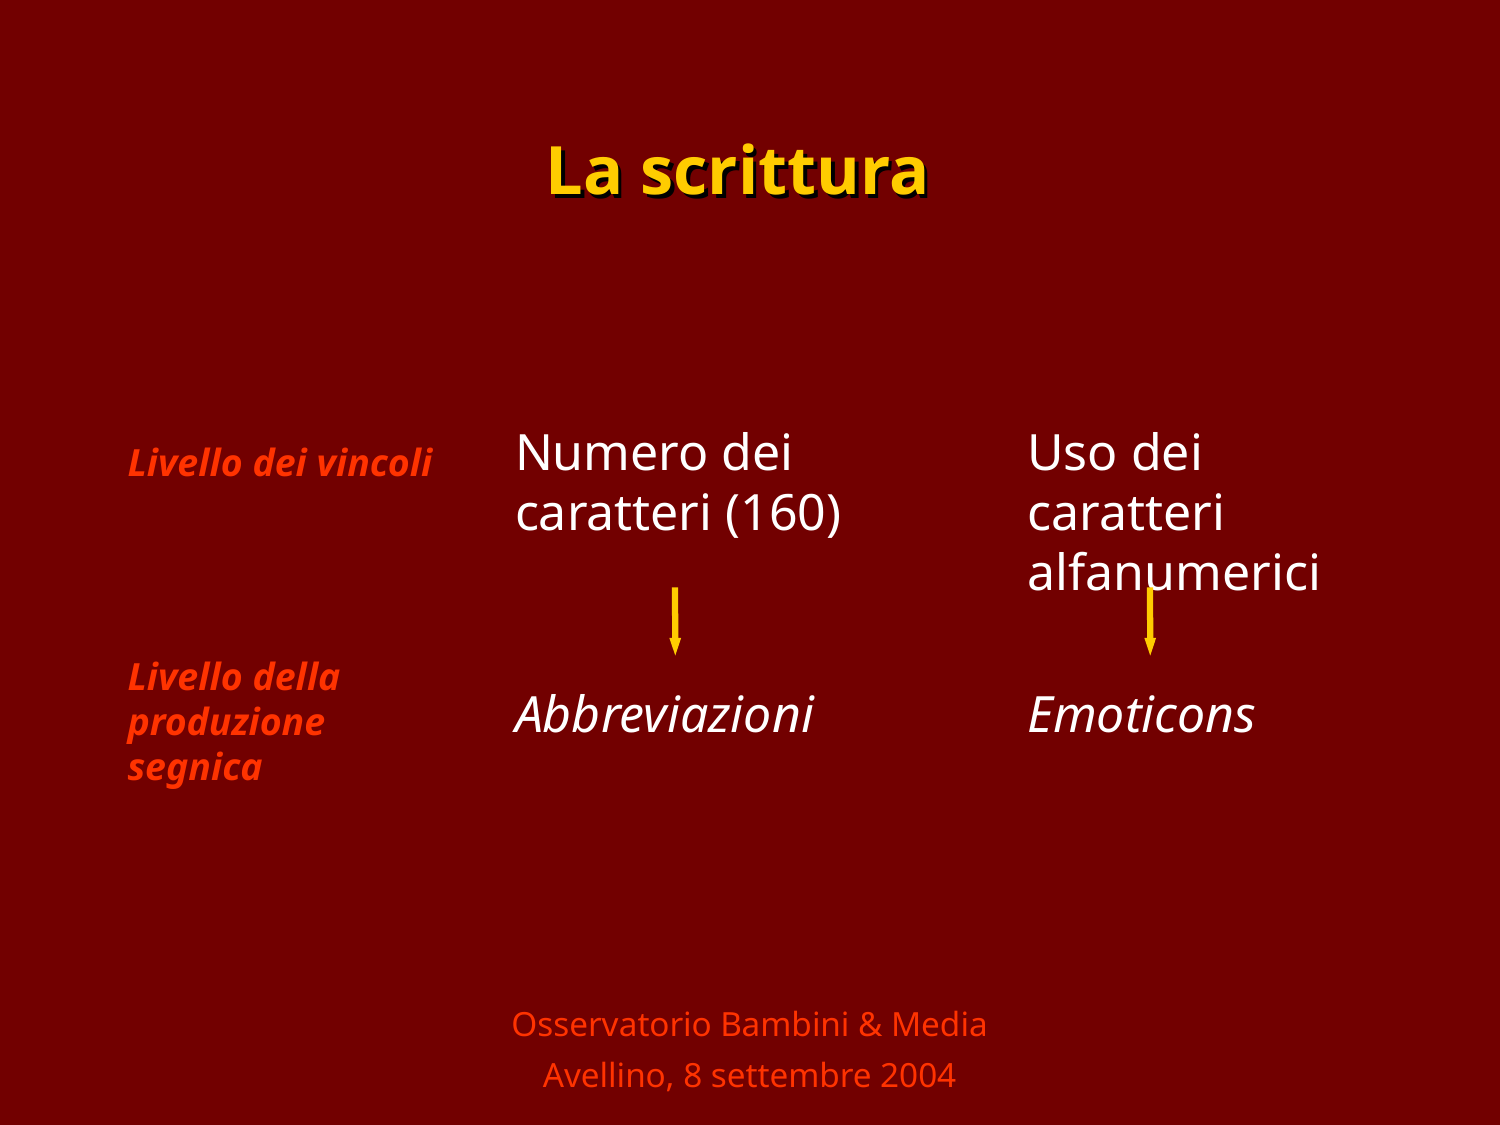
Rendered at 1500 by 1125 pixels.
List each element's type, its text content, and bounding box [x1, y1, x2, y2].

text_box Livello della produzione segnica [112, 645, 451, 797]
text_box Abbreviazioni [500, 675, 876, 750]
text_box Emoticons [1012, 675, 1351, 750]
text_box Uso dei caratteri alfanumerici [1012, 412, 1375, 608]
text_box Livello dei vincoli [112, 431, 451, 538]
text_box Numero dei caratteri (160) [500, 412, 926, 548]
text_box La scrittura [125, 120, 1350, 215]
text_box Osservatorio Bambini & Media Avellino, 8 settembre 2004 [24, 1012, 1475, 1100]
